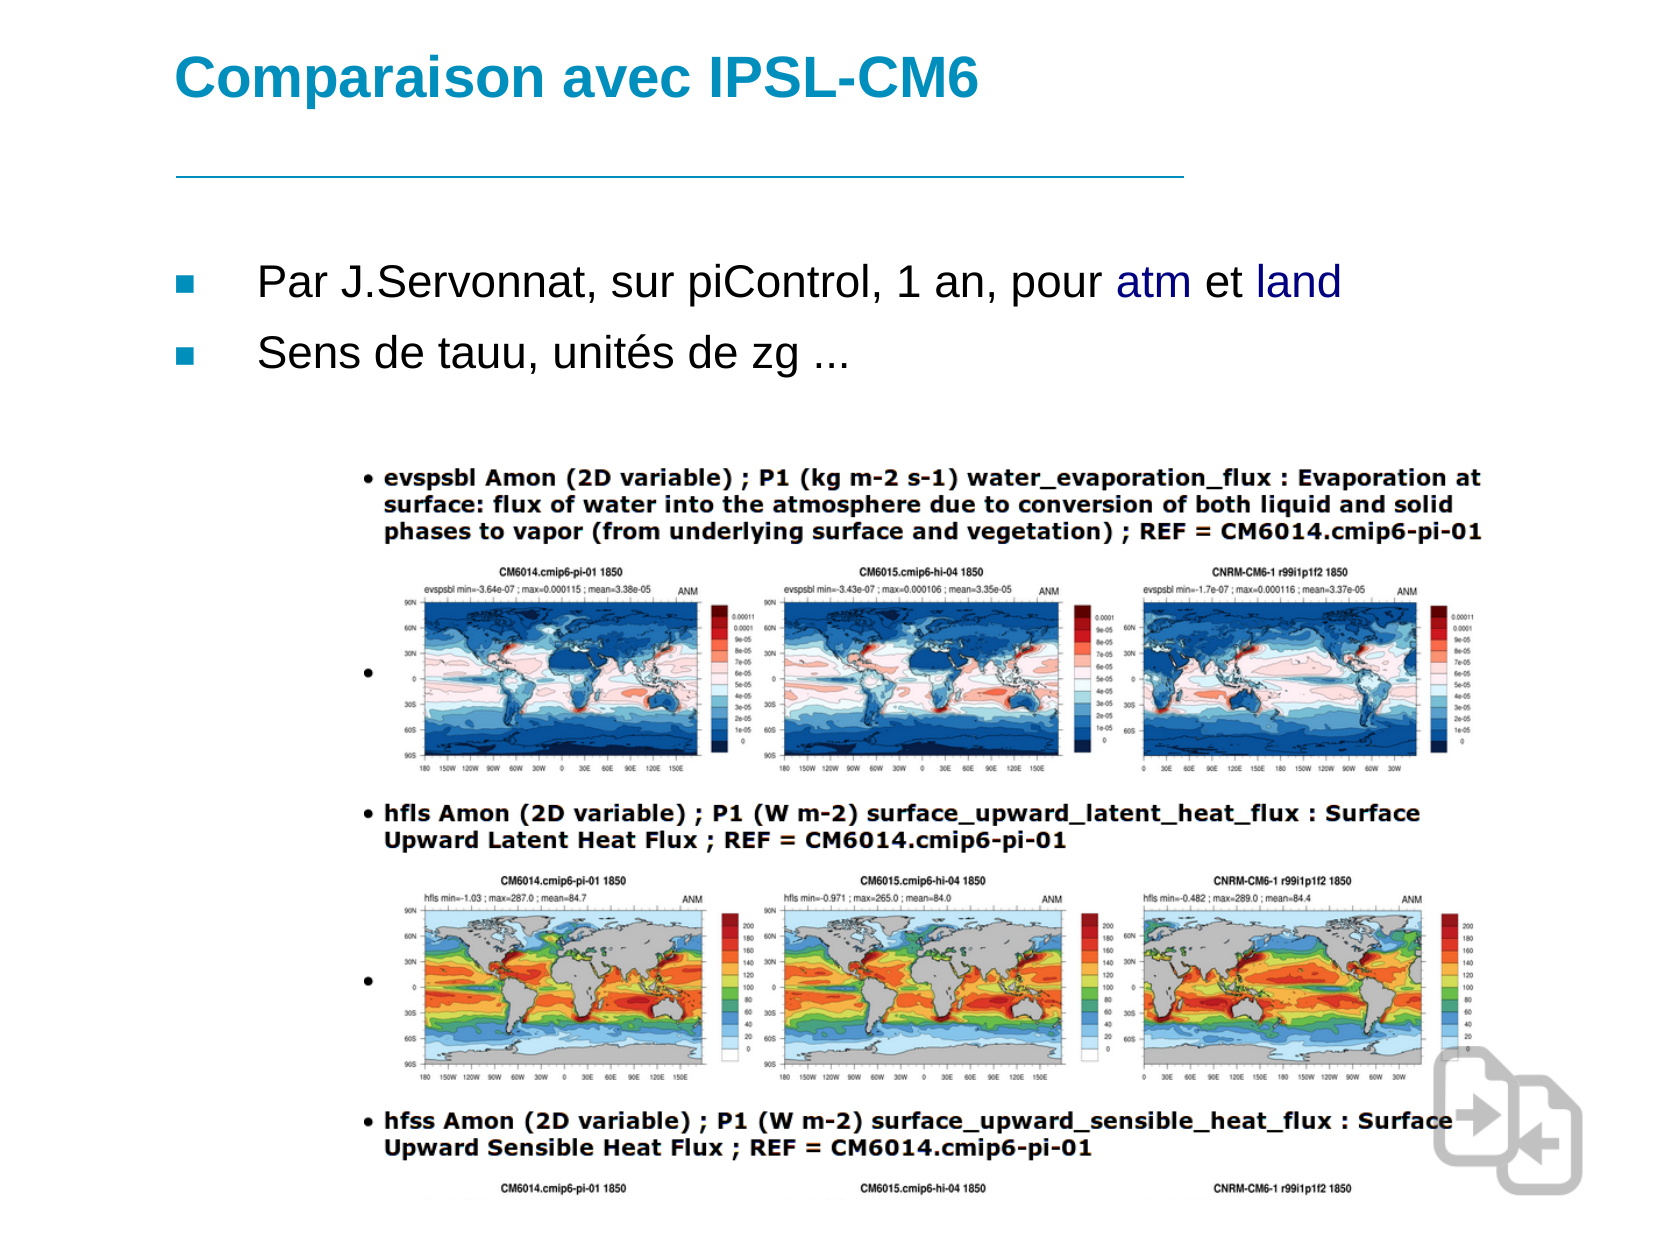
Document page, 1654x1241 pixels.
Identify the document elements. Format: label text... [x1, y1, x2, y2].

picture [364, 445, 1593, 1200]
title Comparaison avec IPSL-CM6 [174, 0, 1654, 156]
list Par J.Servonnat, sur piControl, 1 an, pour atm et land Sens de tauu, unités de zg ... [156, 256, 1571, 1134]
